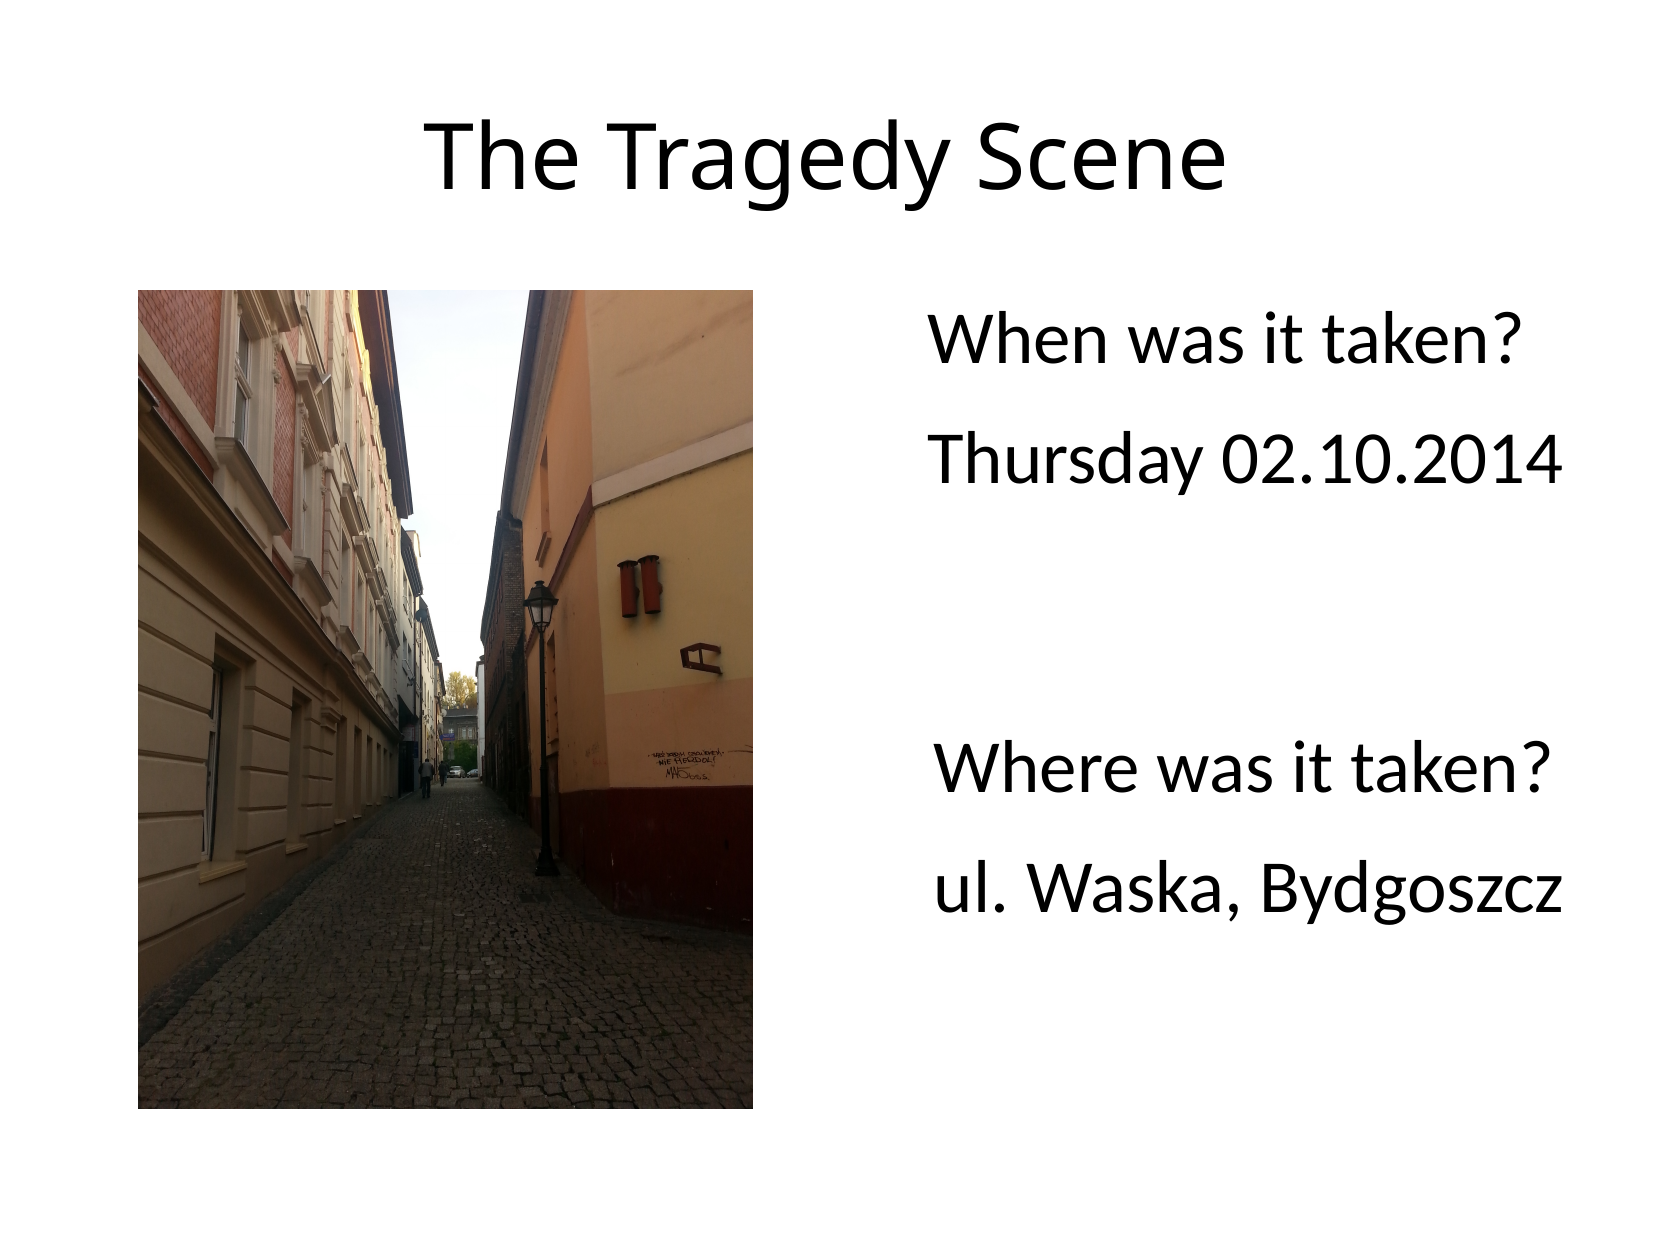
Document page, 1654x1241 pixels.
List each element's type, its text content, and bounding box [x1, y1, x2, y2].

picture [138, 290, 753, 1109]
list When was it taken? Thursday 02.10.2014 [838, 288, 1565, 680]
title The Tragedy Scene [82, 49, 1571, 257]
list Where was it taken? ul. Waska, Bydgoszcz [845, 717, 1572, 1109]
